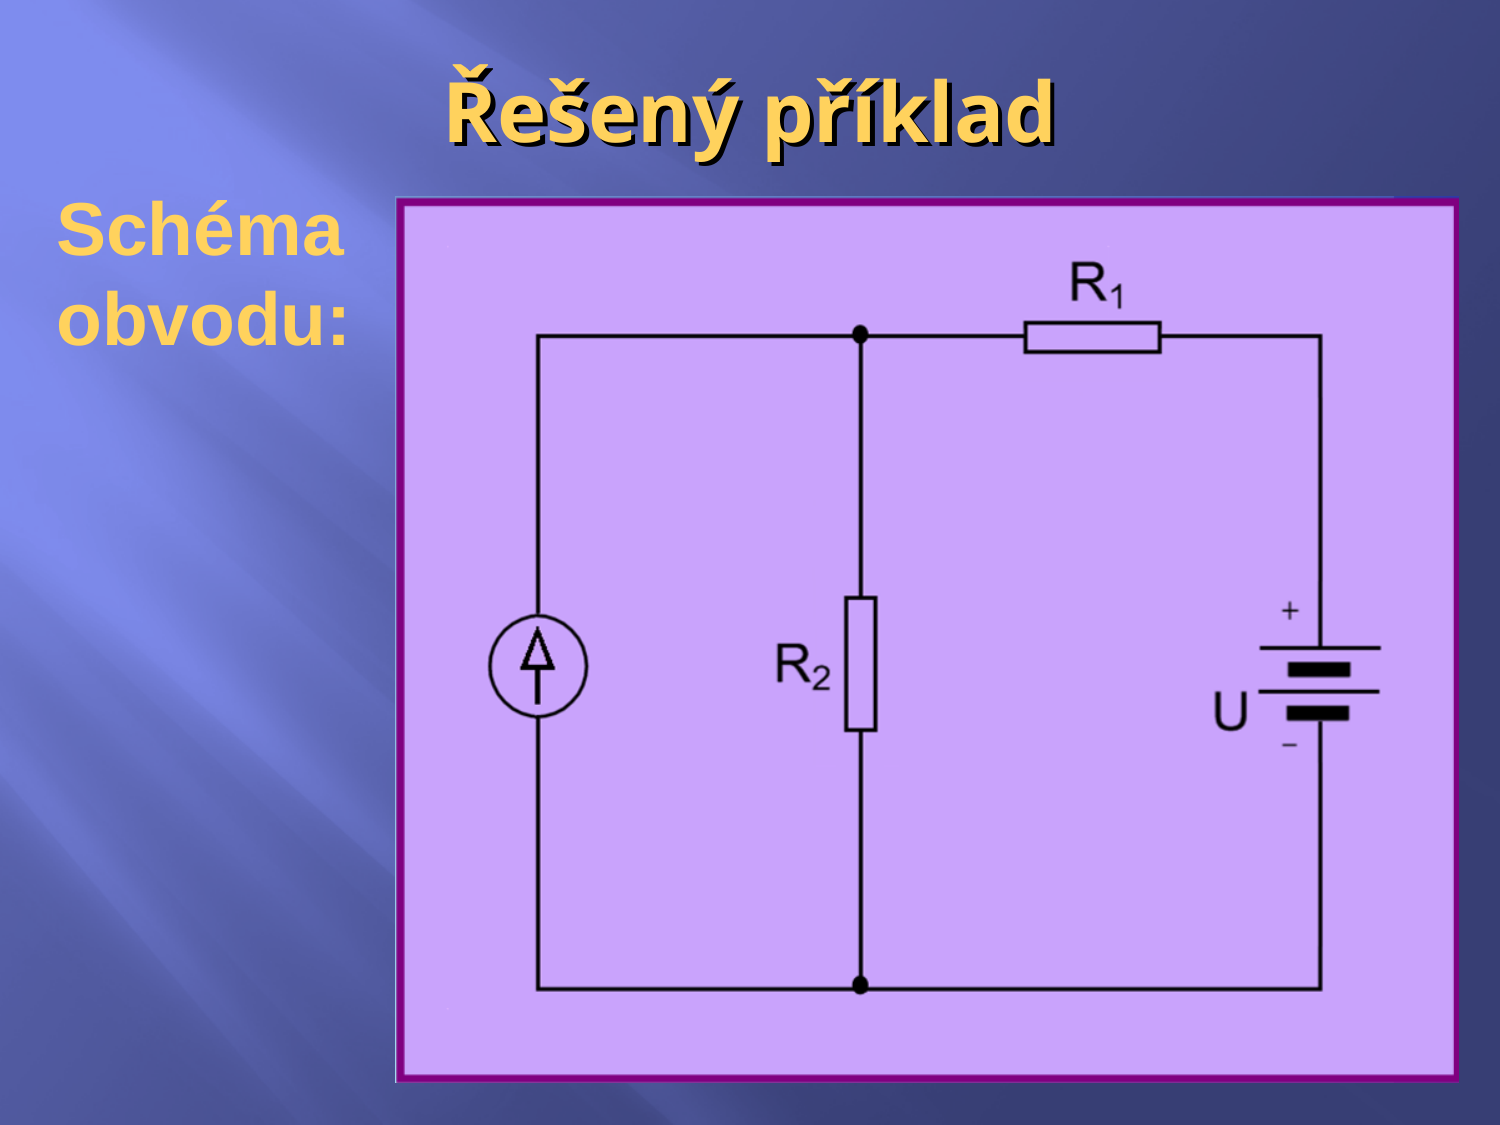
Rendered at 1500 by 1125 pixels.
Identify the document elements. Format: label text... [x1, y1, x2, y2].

text_box Schéma obvodu: [41, 172, 408, 362]
title Řešený příklad [75, 45, 1426, 173]
picture [395, 196, 1459, 1083]
